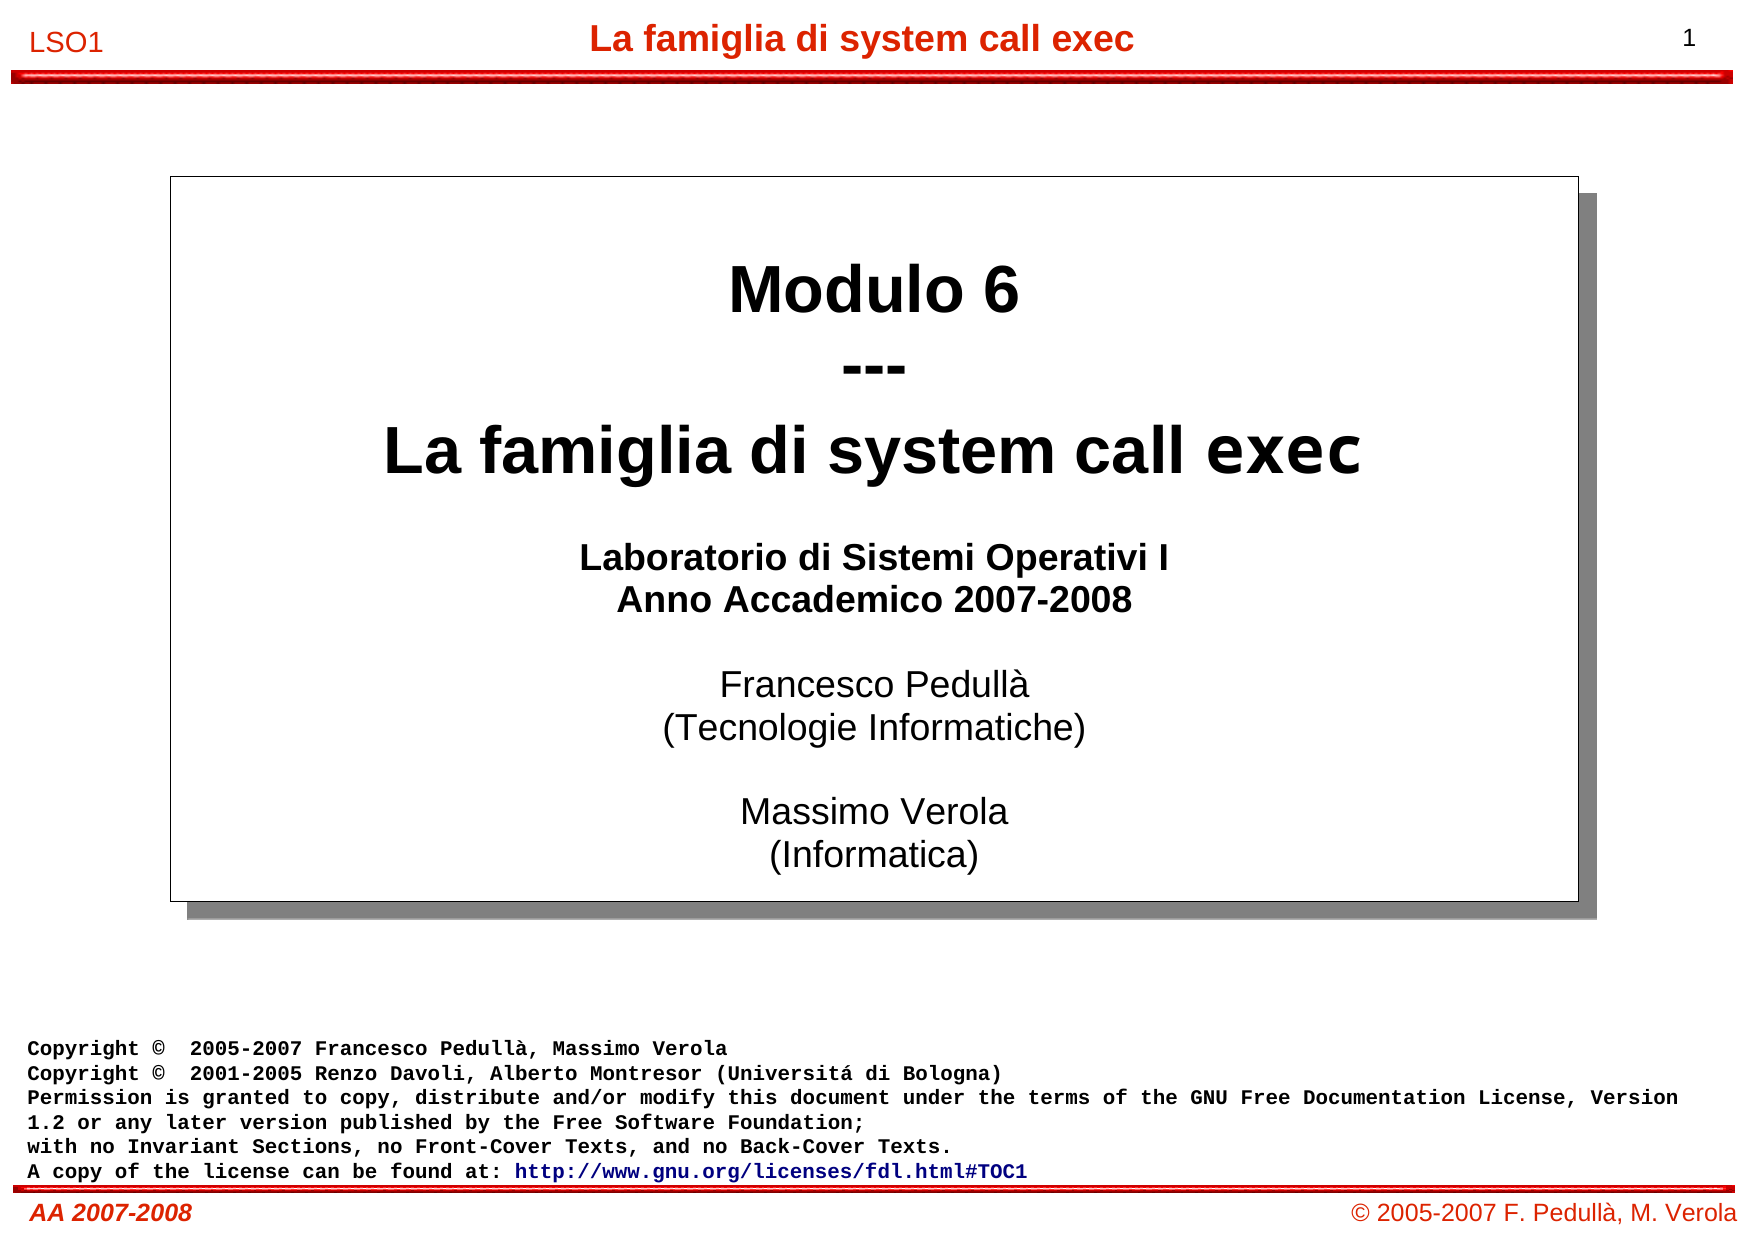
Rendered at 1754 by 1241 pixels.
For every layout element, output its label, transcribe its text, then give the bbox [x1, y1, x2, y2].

text_box Copyright © 2005-2007 Francesco Pedullà, Massimo Verola Copyright © 2001-2005 Renzo Davoli, Alberto Montresor (Universitá di Bologna) Permission is granted to copy, distribute and/or modify this document under the terms of the GNU Free Documentation License, Version 1.2 or any later version published by the Free Software Foundation; with no Invariant Sections, no Front-Cover Texts, and no Back-Cover Texts. A copy of the license can be found at: http://www.gnu.org/licenses/fdl.html#TOC1 [27, 1037, 1716, 1184]
text_box Modulo 6 --- La famiglia di system call exec Laboratorio di Sistemi Operativi I Anno Accademico 2007-2008 Francesco Pedullà (Tecnologie Informatiche) Massimo Verola (Informatica) [170, 176, 1579, 902]
picture [13, 1185, 1735, 1193]
picture [11, 70, 1733, 84]
